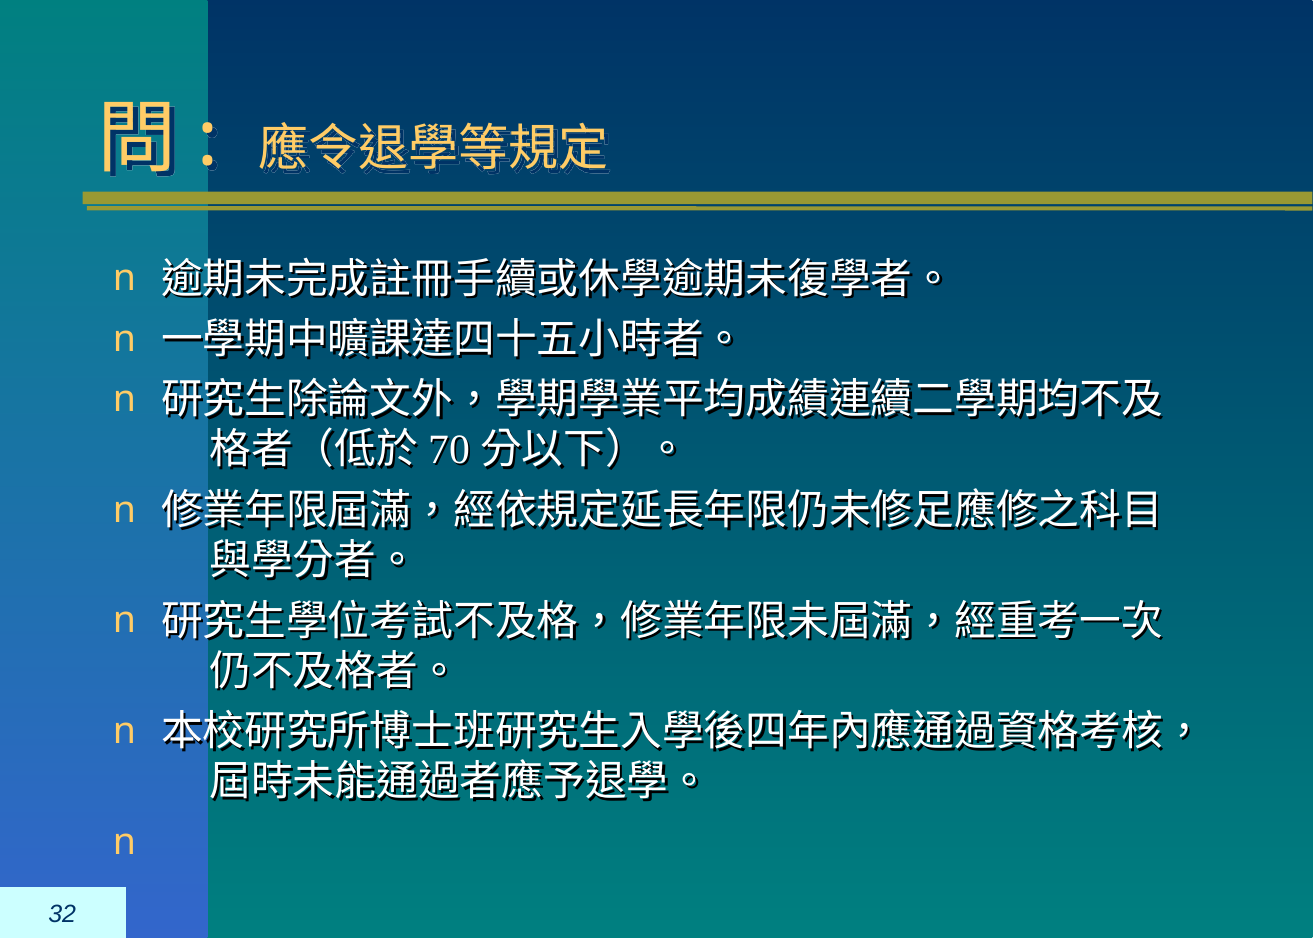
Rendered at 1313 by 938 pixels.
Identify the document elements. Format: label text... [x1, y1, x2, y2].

title 問: 應令退學等規定 [84, 36, 1280, 188]
list 逾期未完成註冊手續或休學逾期未復學者。 一學期中曠課達四十五小時者。 研究生除論文外，學期學業平均成績連續二學期均不及格者（低於70分以下）。 修業年限屆滿，經依規定延長年限仍未修足應修之科目與學分者。 研究生學位考試不及格，修業年限未屆滿，經重考一次仍不及格者。 本校研究所博士班研究生入學後四年內應通過資格考核，屆時未能通過者應予退學。 [99, 244, 1201, 844]
text_box [0, 0, 207, 938]
text_box 32 [0, 887, 125, 938]
